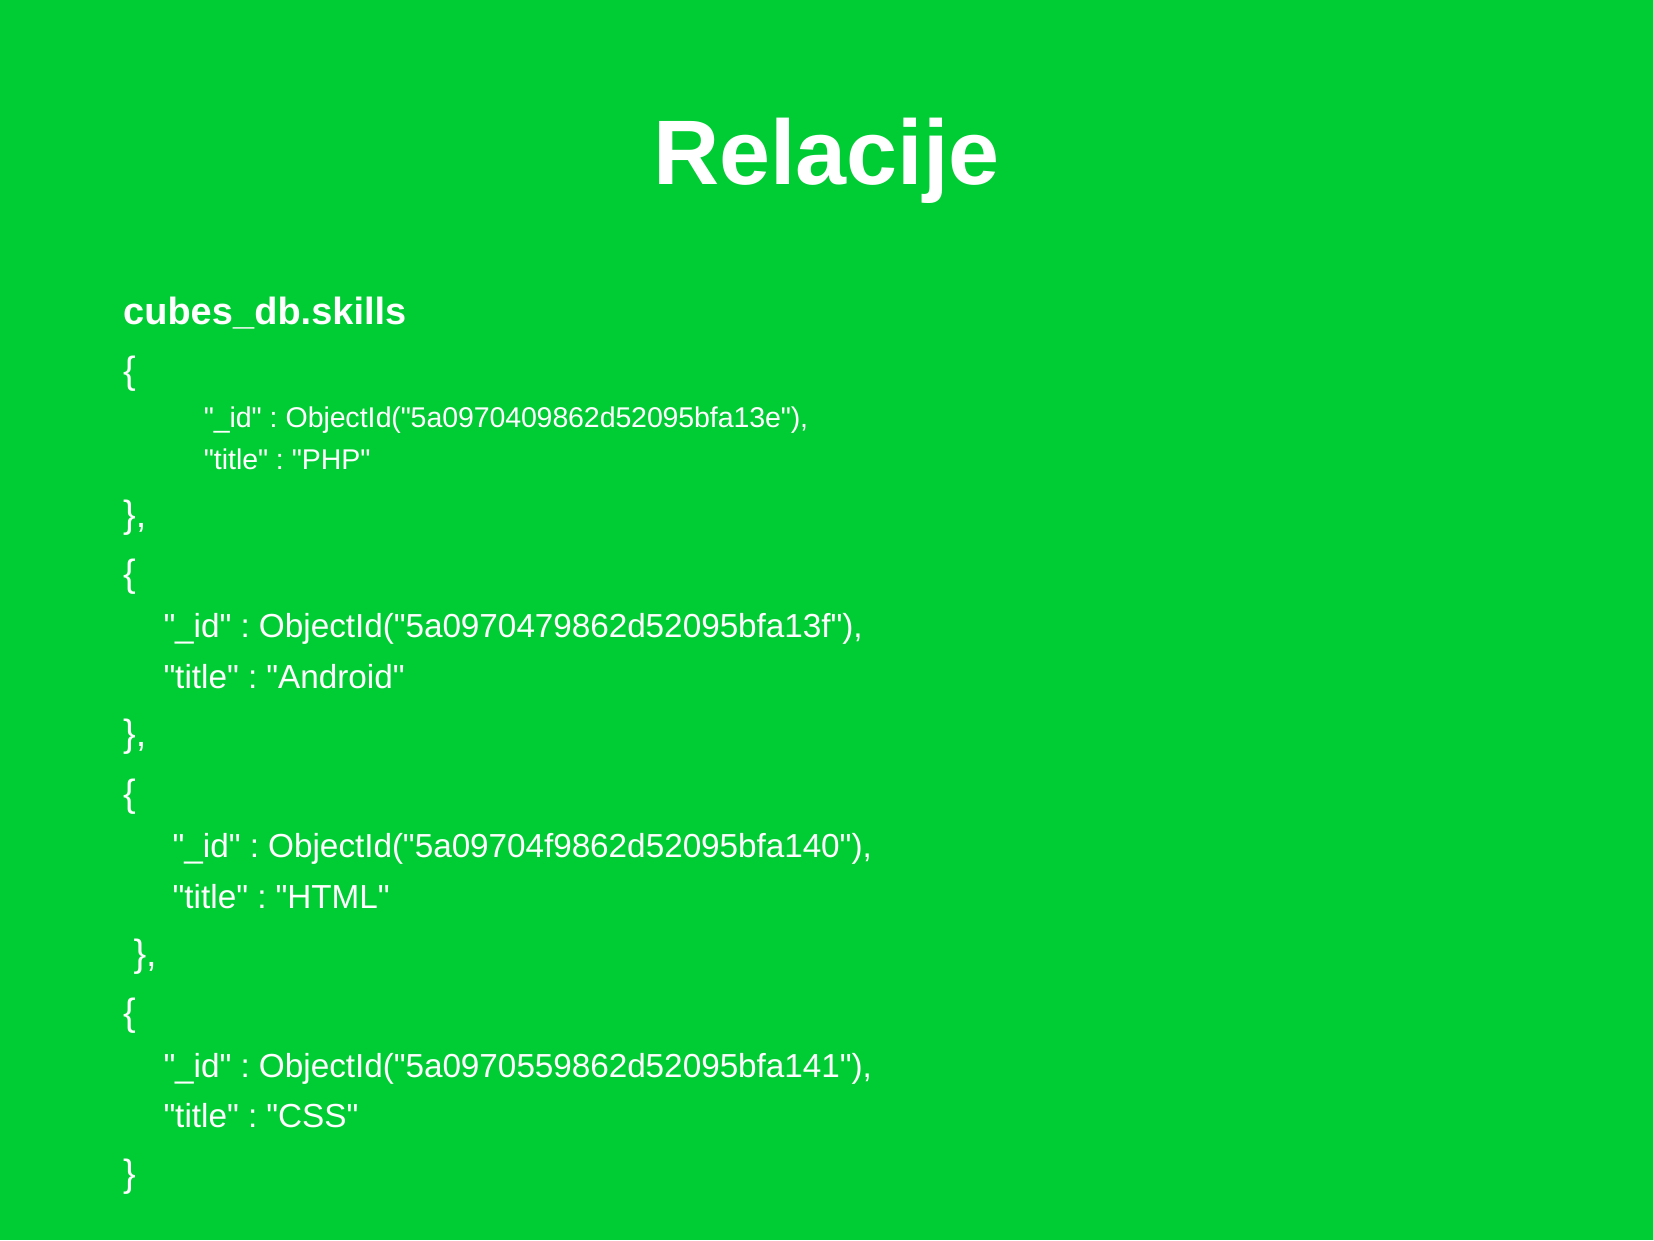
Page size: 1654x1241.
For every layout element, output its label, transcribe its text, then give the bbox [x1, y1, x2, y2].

title Relacije [82, 49, 1571, 257]
list cubes_db.skills { "_id" : ObjectId("5a0970409862d52095bfa13e"), "title" : "PHP" }, { "_id" : ObjectId("5a0970479862d52095bfa13f"), "title" : "Android" }, { "_id" : ObjectId("5a09704f9862d52095bfa140"), "title" : "HTML" }, { "_id" : ObjectId("5a0970559862d52095bfa141"), "title" : "CSS" } [82, 290, 1571, 1201]
